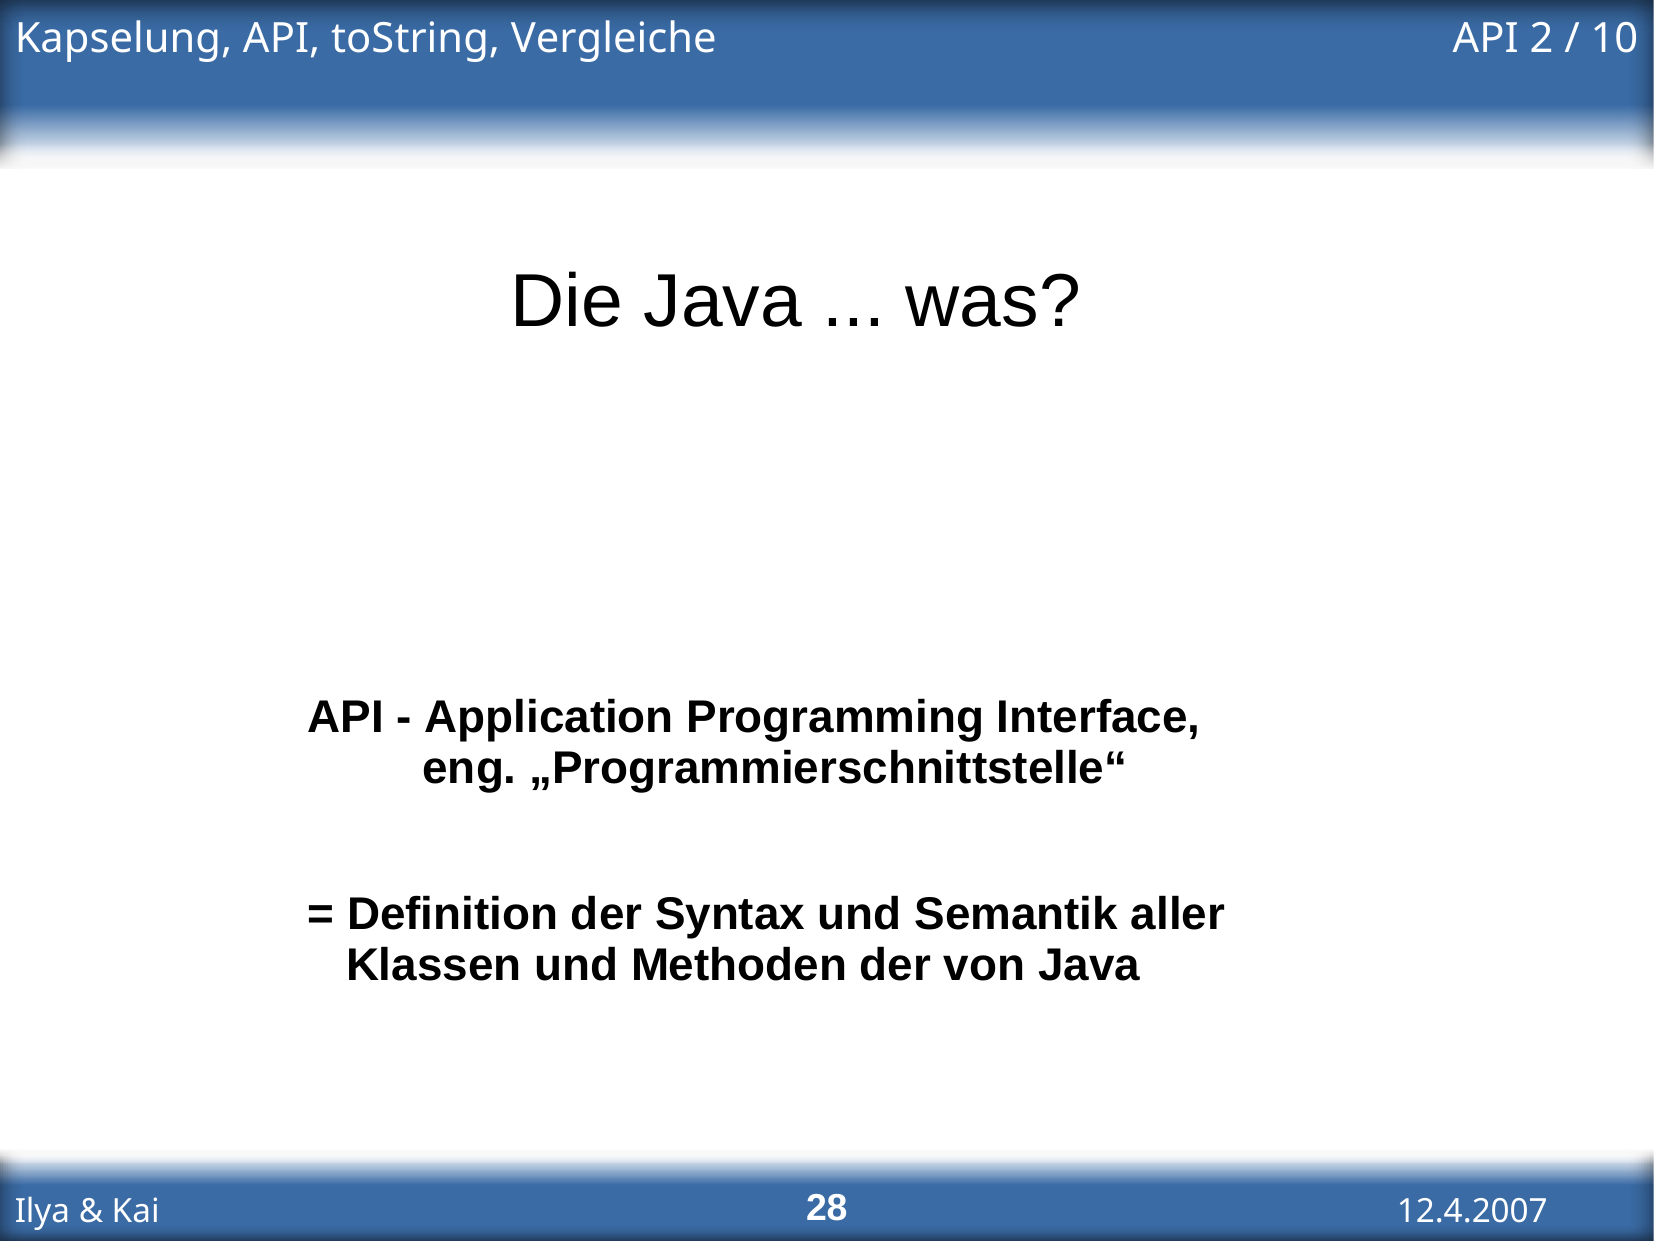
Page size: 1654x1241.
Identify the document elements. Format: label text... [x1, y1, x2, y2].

picture [0, 1149, 1654, 1241]
text_box = Definition der Syntax und Semantik aller Klassen und Methoden der von Java [292, 880, 1268, 1010]
text_box Die Java ... was? [495, 251, 1158, 360]
picture [0, 0, 1654, 169]
text_box API 2 / 10 [1226, 0, 1654, 73]
text_box API - Application Programming Interface, eng. „Programmierschnittstelle“ [292, 683, 1242, 813]
